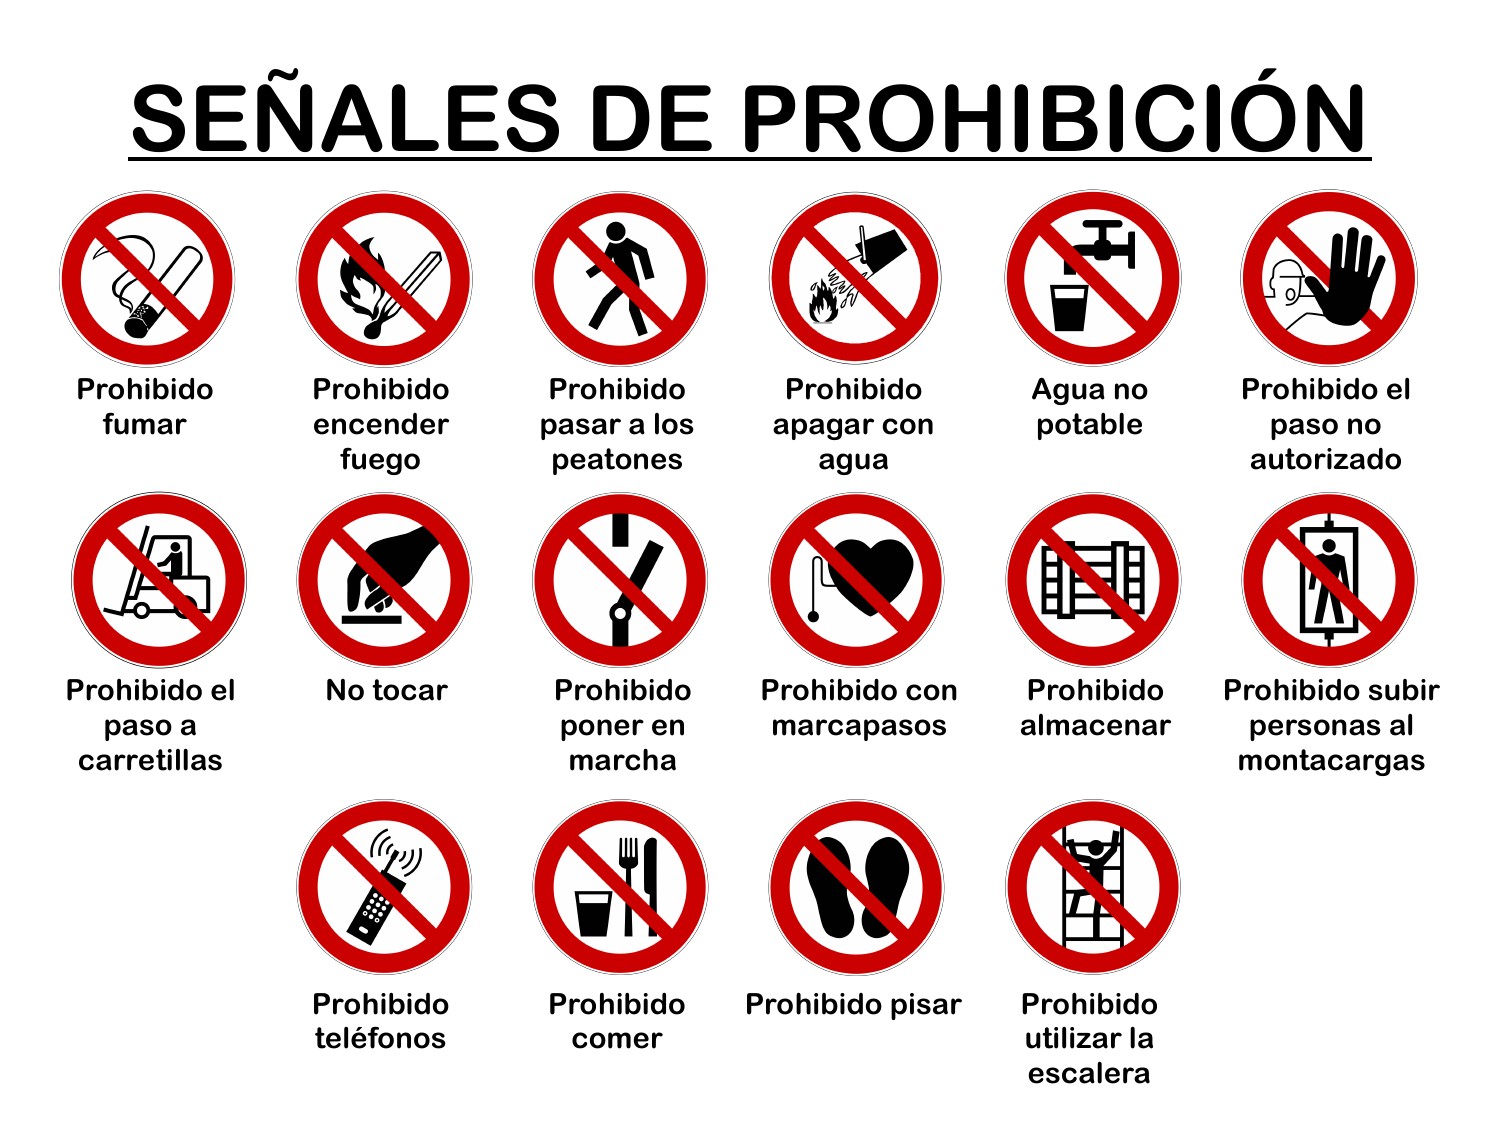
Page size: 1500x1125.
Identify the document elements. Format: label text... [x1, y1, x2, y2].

text_box Prohibido almacenar [980, 668, 1211, 745]
picture [295, 491, 473, 668]
text_box Prohibido teléfonos [265, 981, 497, 1058]
picture [531, 798, 709, 976]
text_box Prohibido pisar [738, 981, 969, 1023]
title SEÑALES DE PROHIBICIÓN [75, 45, 1426, 185]
text_box Prohibido fumar [29, 367, 261, 444]
picture [1004, 189, 1182, 367]
text_box Prohibido comer [501, 981, 733, 1058]
picture [1240, 491, 1418, 668]
picture [295, 190, 473, 367]
text_box Prohibido subir personas al montacargas [1216, 668, 1448, 780]
text_box Prohibido con marcapasos [744, 668, 975, 745]
picture [1004, 491, 1182, 668]
picture [531, 491, 709, 668]
text_box Agua no potable [974, 367, 1206, 444]
text_box Prohibido pasar a los peatones [502, 367, 733, 479]
picture [531, 190, 709, 367]
text_box Prohibido encender fuego [265, 367, 497, 444]
picture [1004, 798, 1182, 976]
picture [295, 798, 473, 976]
text_box No tocar [271, 668, 503, 710]
text_box Prohibido el paso a carretillas [35, 668, 266, 780]
picture [767, 190, 945, 367]
picture [1240, 189, 1418, 367]
picture [767, 491, 945, 668]
text_box Prohibido poner en marcha [507, 668, 739, 780]
picture [58, 190, 236, 367]
text_box Prohibido el paso no autorizado [1210, 367, 1442, 479]
picture [70, 491, 248, 668]
text_box Prohibido apagar con agua [738, 367, 969, 479]
text_box Prohibido utilizar la escalera [974, 981, 1205, 1093]
picture [767, 798, 945, 977]
